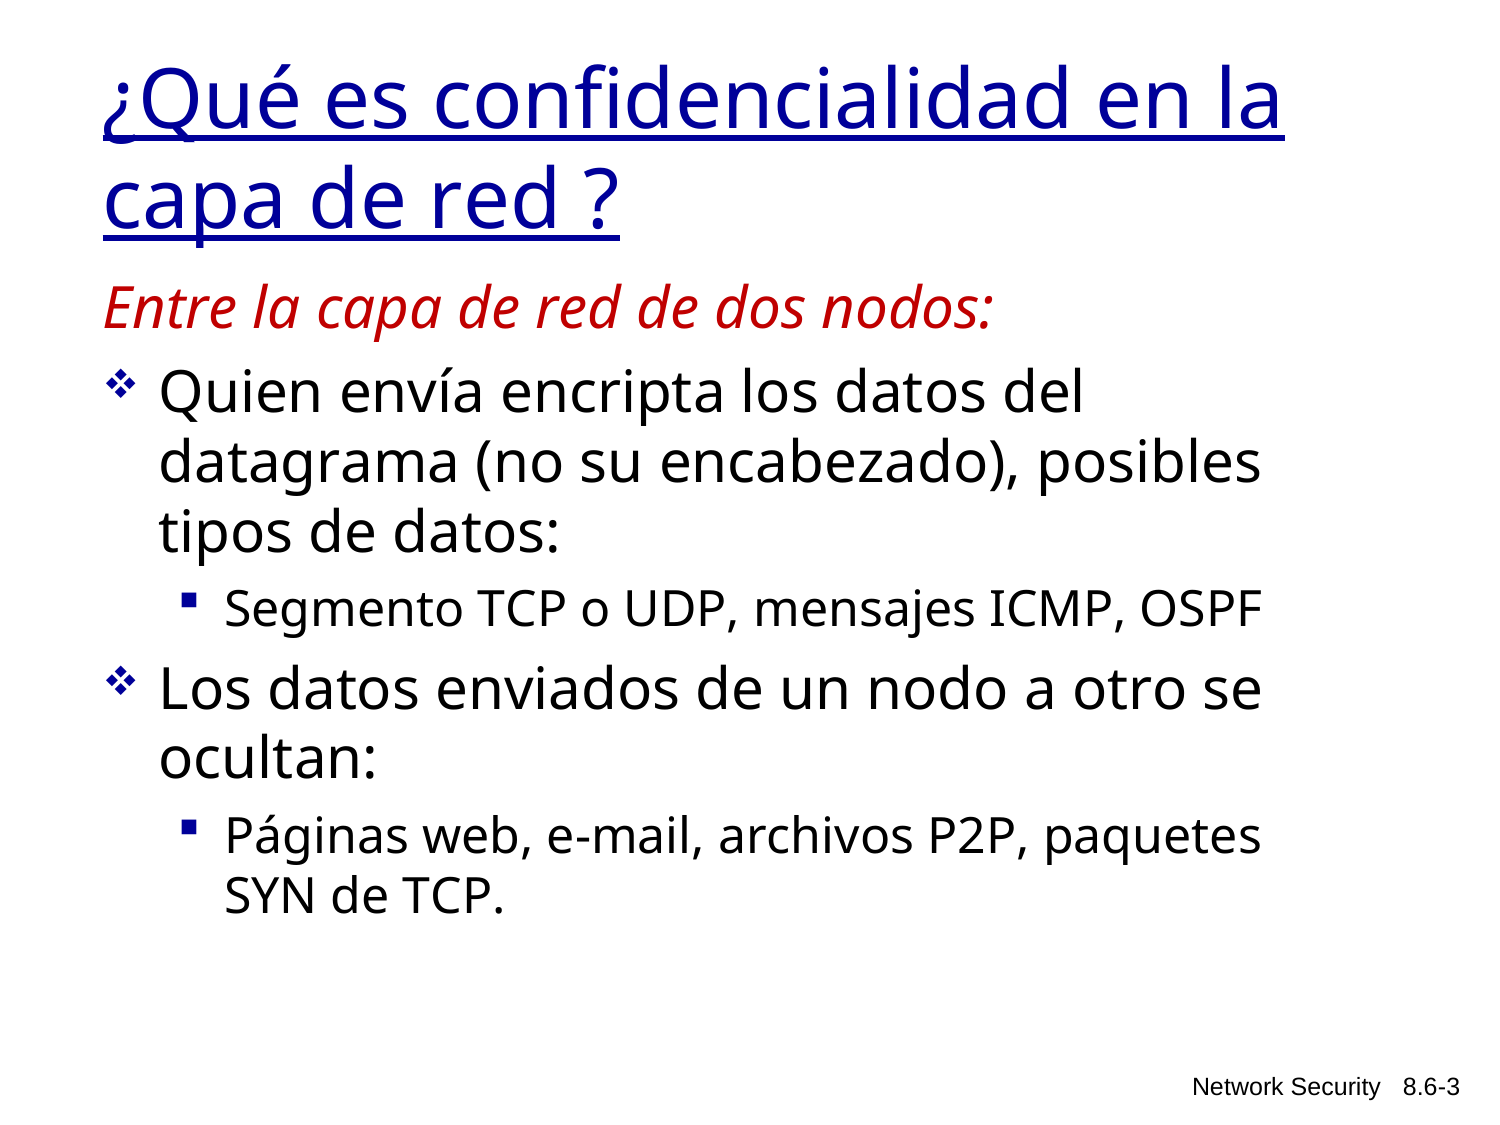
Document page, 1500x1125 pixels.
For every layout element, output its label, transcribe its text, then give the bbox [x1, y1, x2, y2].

title ¿Qué es confidencialidad en la capa de red ? [87, 37, 1363, 225]
text_box Network Security [762, 1062, 1397, 1114]
list Entre la capa de red de dos nodos: Quien envía encripta los datos del datagrama (no su encabezado), posibles tipos de datos: Segmento TCP o UDP, mensajes ICMP, OSPF Los datos enviados de un nodo a otro se ocultan: Páginas web, e-mail, archivos P2P, paquetes SYN de TCP. [87, 262, 1363, 1026]
